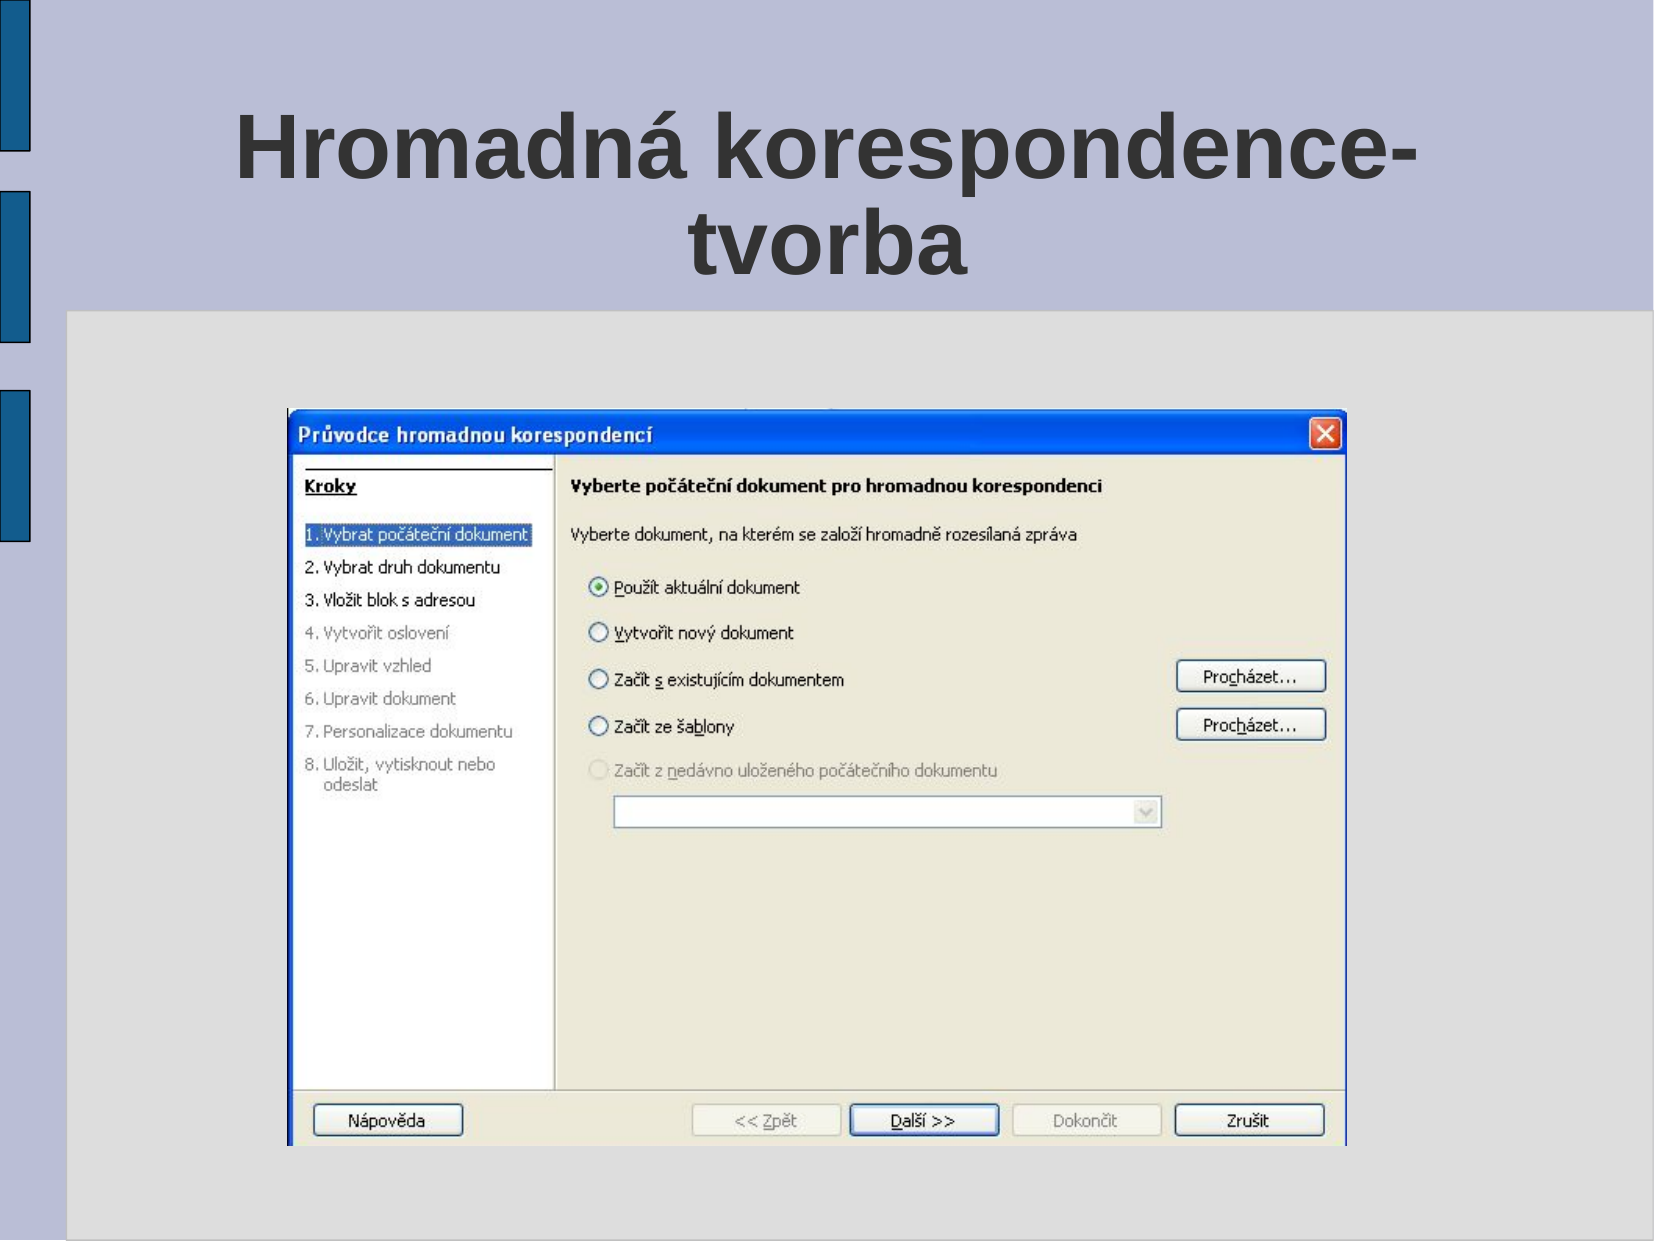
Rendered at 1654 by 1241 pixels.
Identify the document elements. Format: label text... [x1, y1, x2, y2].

title Hromadná korespondence- tvorba [121, 89, 1534, 301]
picture [287, 408, 1347, 1146]
